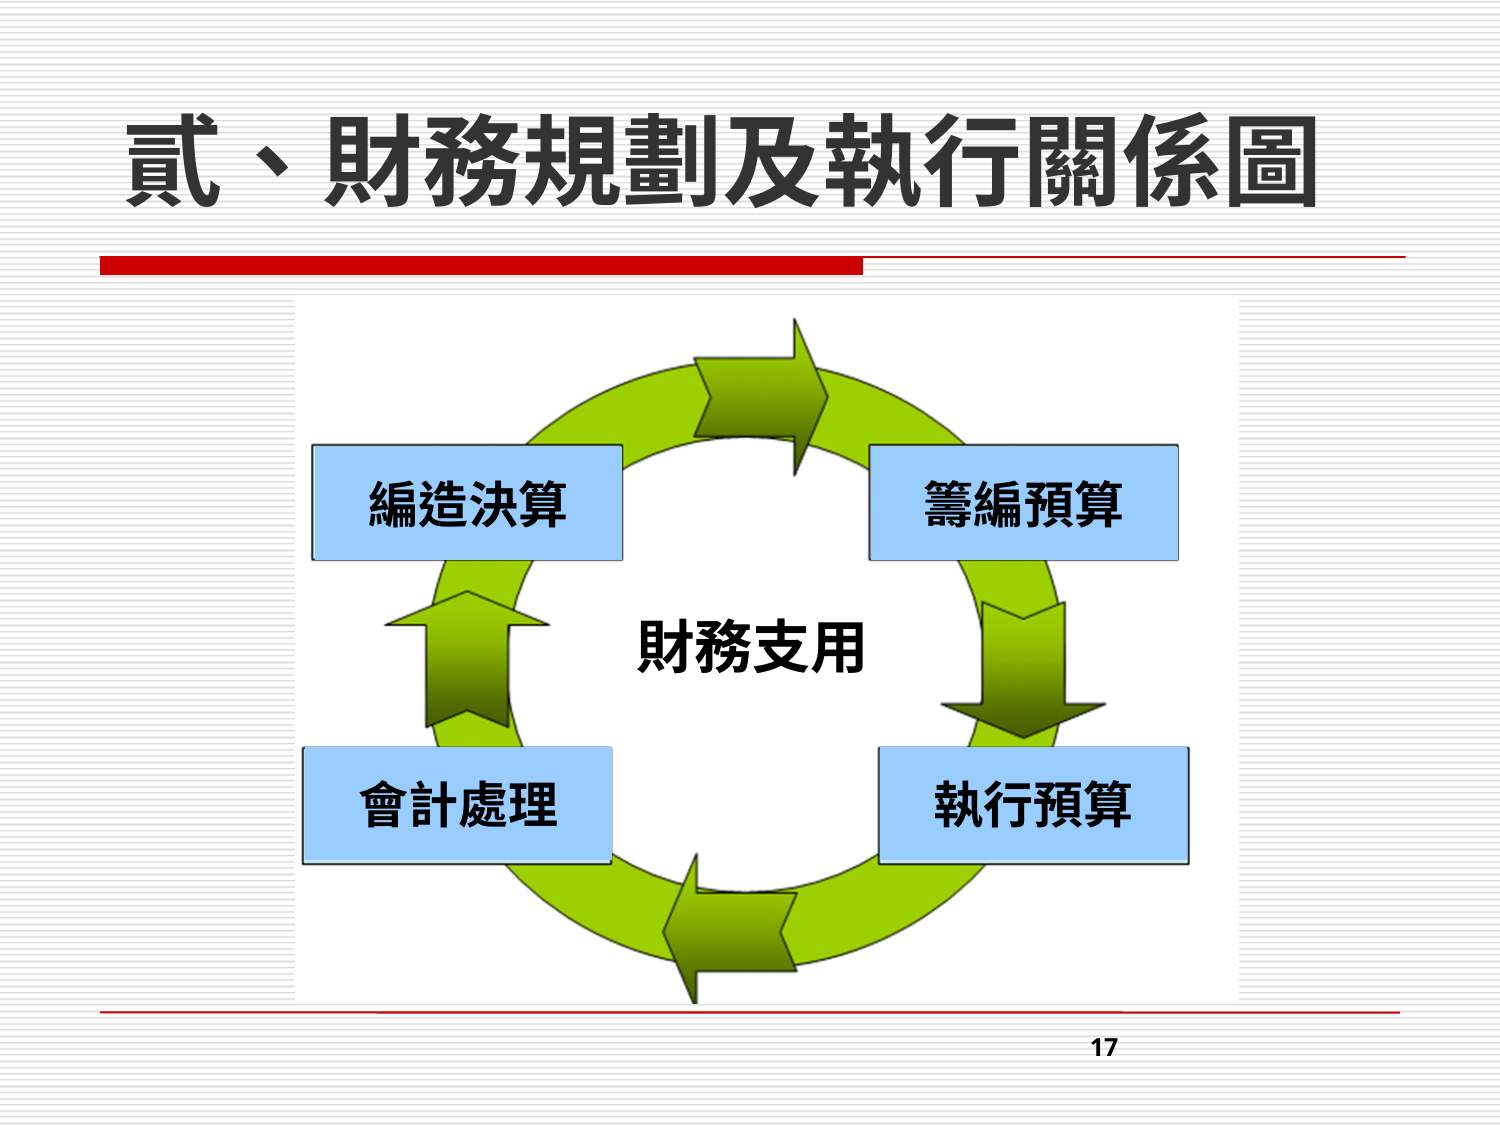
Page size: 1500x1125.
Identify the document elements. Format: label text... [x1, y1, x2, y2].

text_box 執行預算 [880, 747, 1187, 860]
text_box 籌編預算 [871, 447, 1178, 560]
picture [295, 295, 1239, 1004]
text_box 編造決算 [315, 447, 622, 560]
text_box [870, 326, 1238, 403]
text_box 財務支用 [612, 602, 893, 711]
text_box 會計處理 [305, 747, 612, 860]
text_box [1074, 1024, 1400, 1103]
text_box 貳、財務規劃及執行關係圖 [108, 78, 1395, 239]
